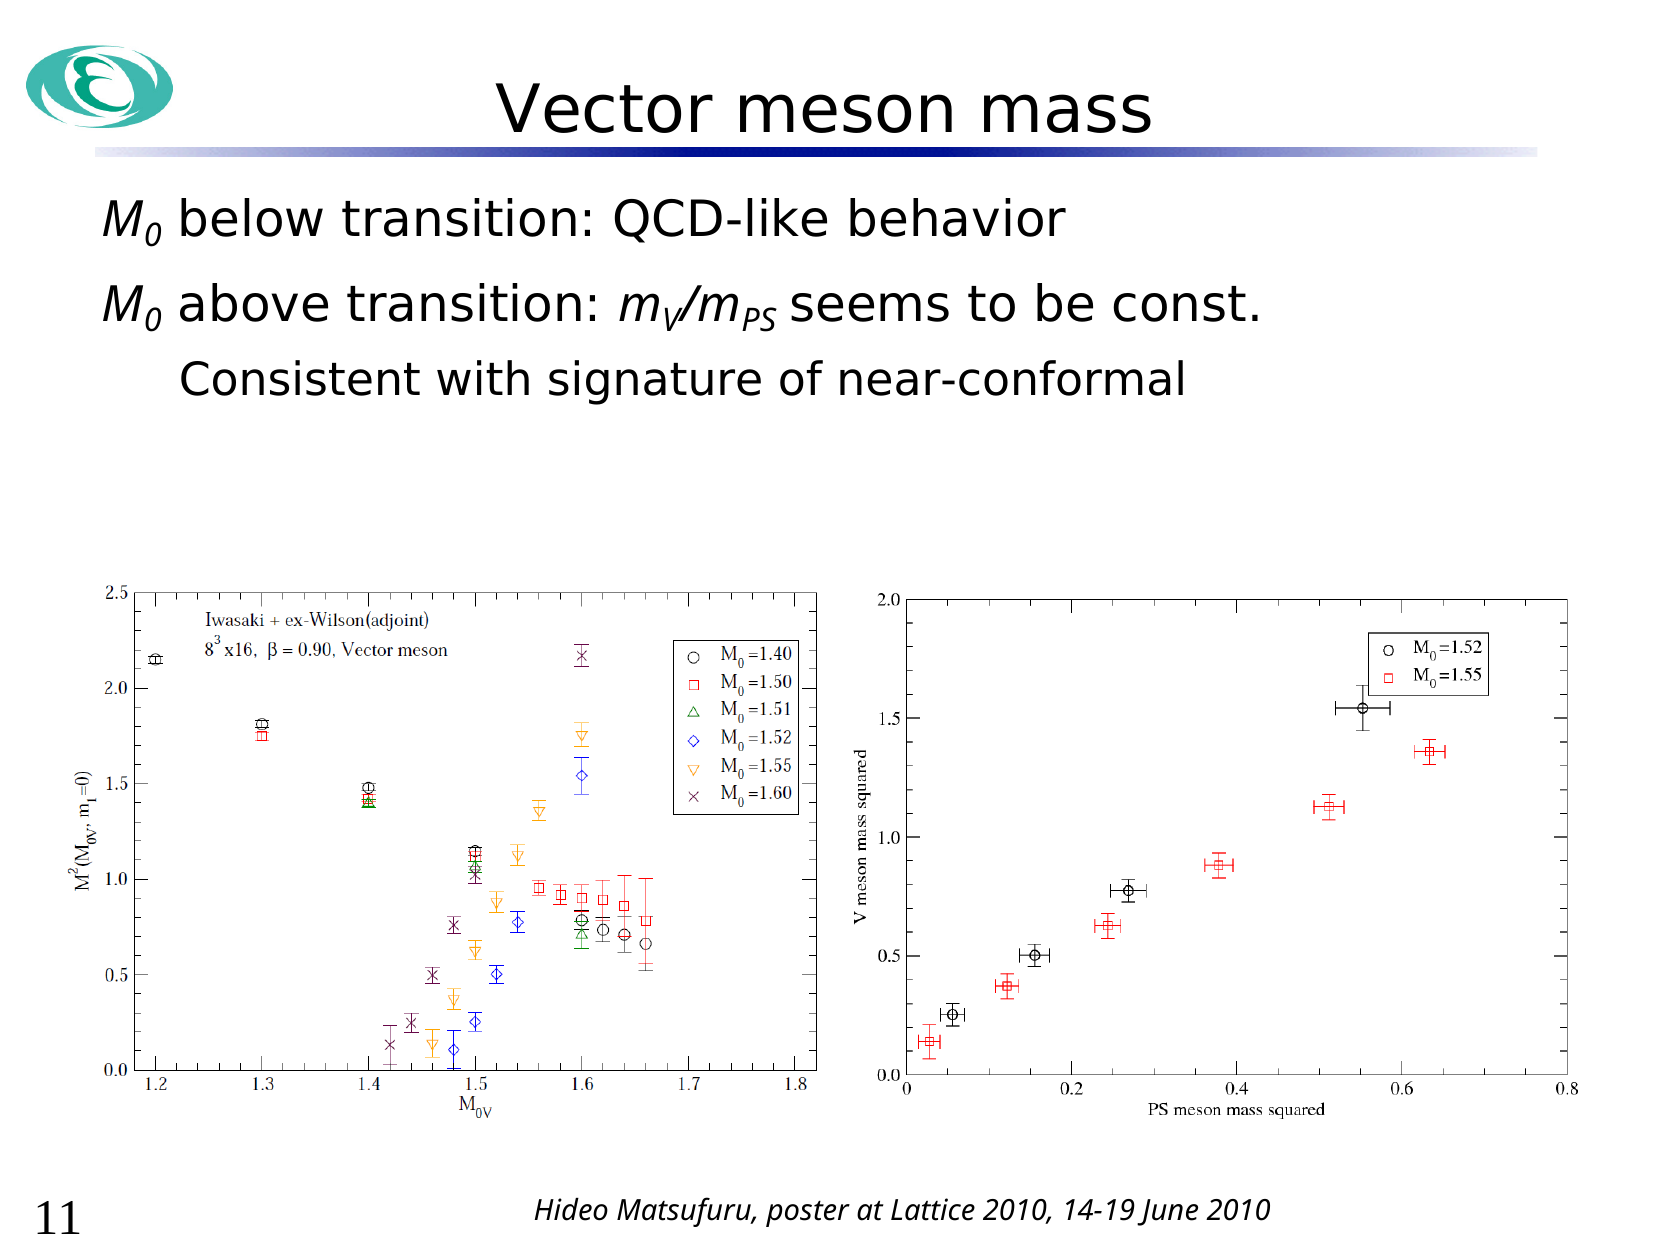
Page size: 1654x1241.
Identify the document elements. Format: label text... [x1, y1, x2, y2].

picture [853, 591, 1580, 1119]
title Vector meson mass [201, 56, 1450, 163]
list M0 below transition: QCD-like behavior M0 above transition: mV/mPS seems to be const. Consistent with signature of near-conformal [84, 182, 1537, 1093]
picture [1450, 147, 1538, 157]
picture [95, 147, 201, 157]
picture [60, 578, 822, 1122]
picture [20, 37, 179, 136]
